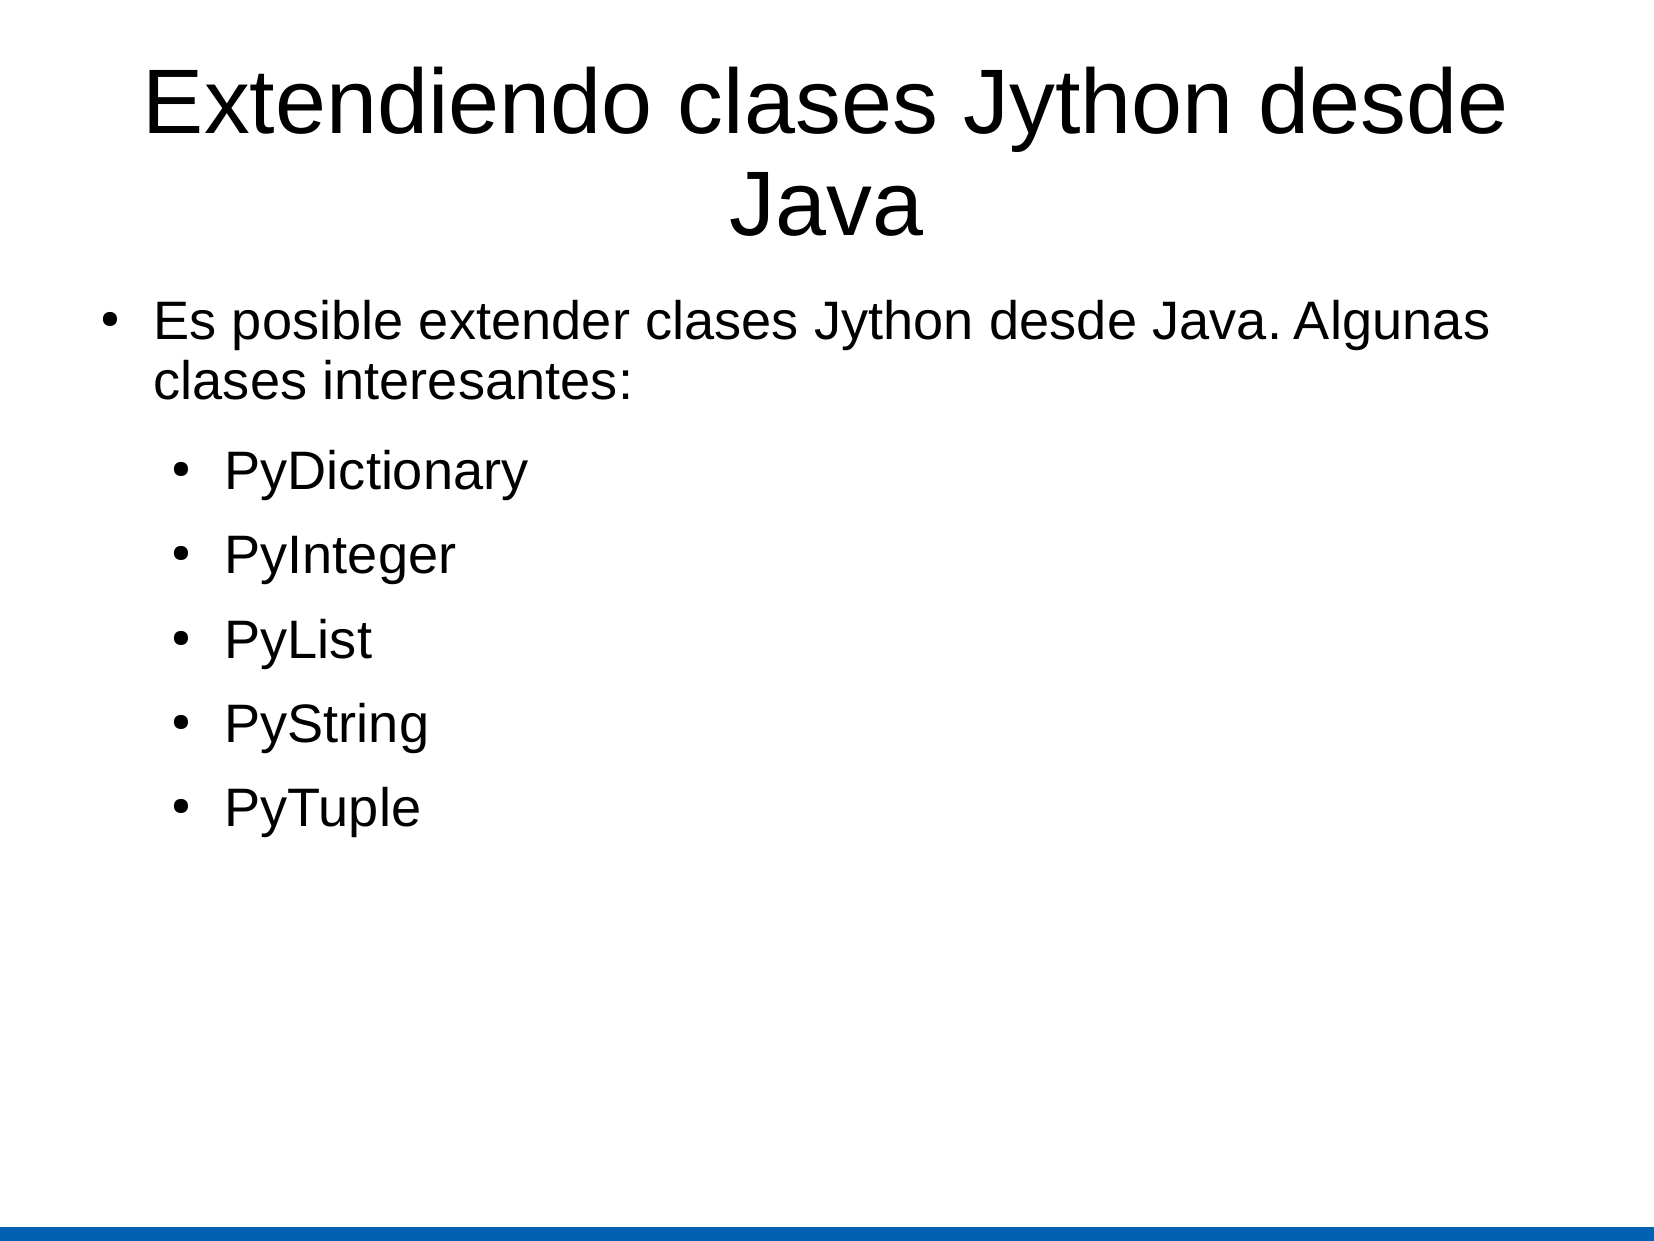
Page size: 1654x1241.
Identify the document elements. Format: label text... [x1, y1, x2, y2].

list Es posible extender clases Jython desde Java. Algunas clases interesantes: PyDictionary PyInteger PyList PyString PyTuple [82, 290, 1571, 1109]
title Extendiendo clases Jython desde Java [82, 49, 1571, 257]
